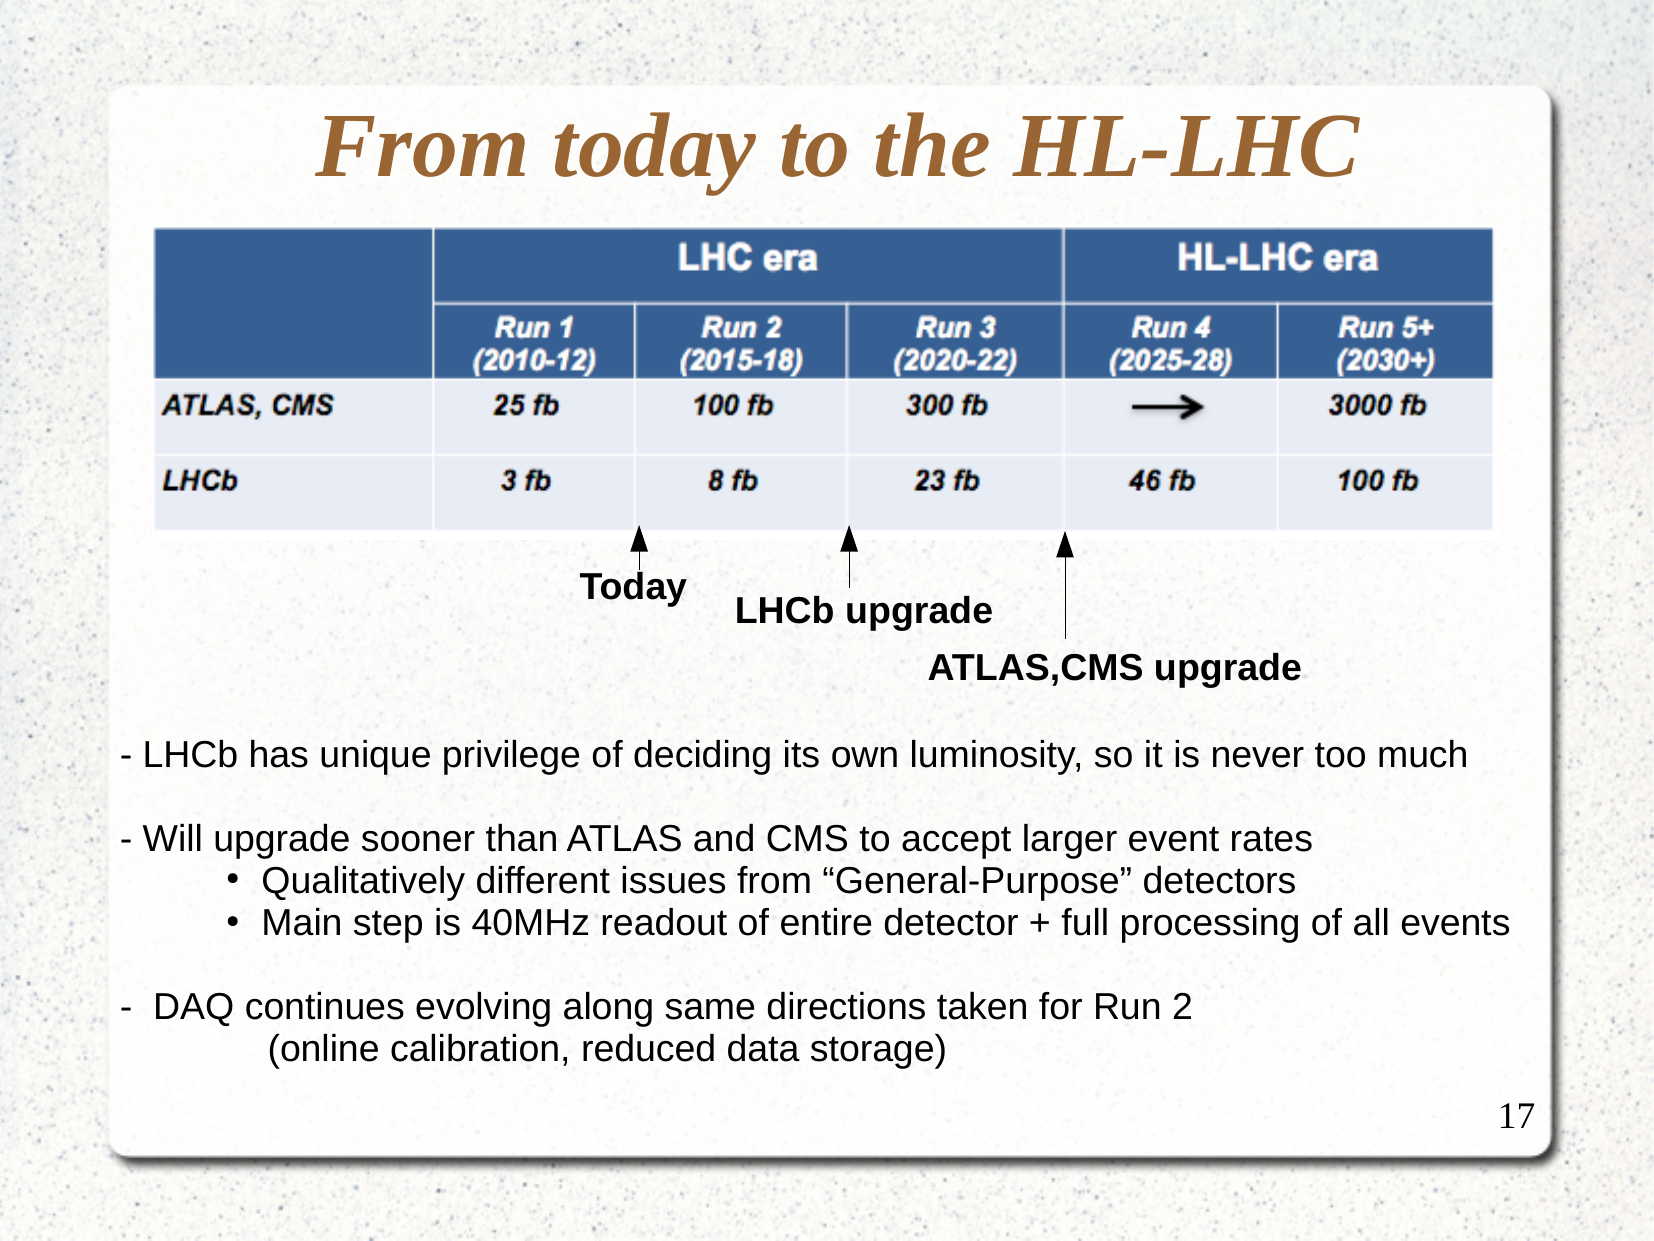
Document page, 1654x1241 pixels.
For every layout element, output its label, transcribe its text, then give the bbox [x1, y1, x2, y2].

title From today to the HL-LHC [118, 95, 1536, 197]
text_box ATLAS,CMS upgrade [912, 639, 1320, 696]
text_box - LHCb has unique privilege of deciding its own luminosity, so it is never too much - Will upgrade sooner than ATLAS and CMS to accept larger event rates Qualitatively different issues from “General-Purpose” detectors Main step is 40MHz readout of entire detector + full processing of all events - DAQ continues evolving along same directions taken for Run 2 (online calibration, reduced data storage) [105, 725, 1546, 1081]
text_box Today [564, 558, 706, 616]
picture [0, 0, 1654, 1241]
text_box LHCb upgrade [720, 582, 1008, 640]
